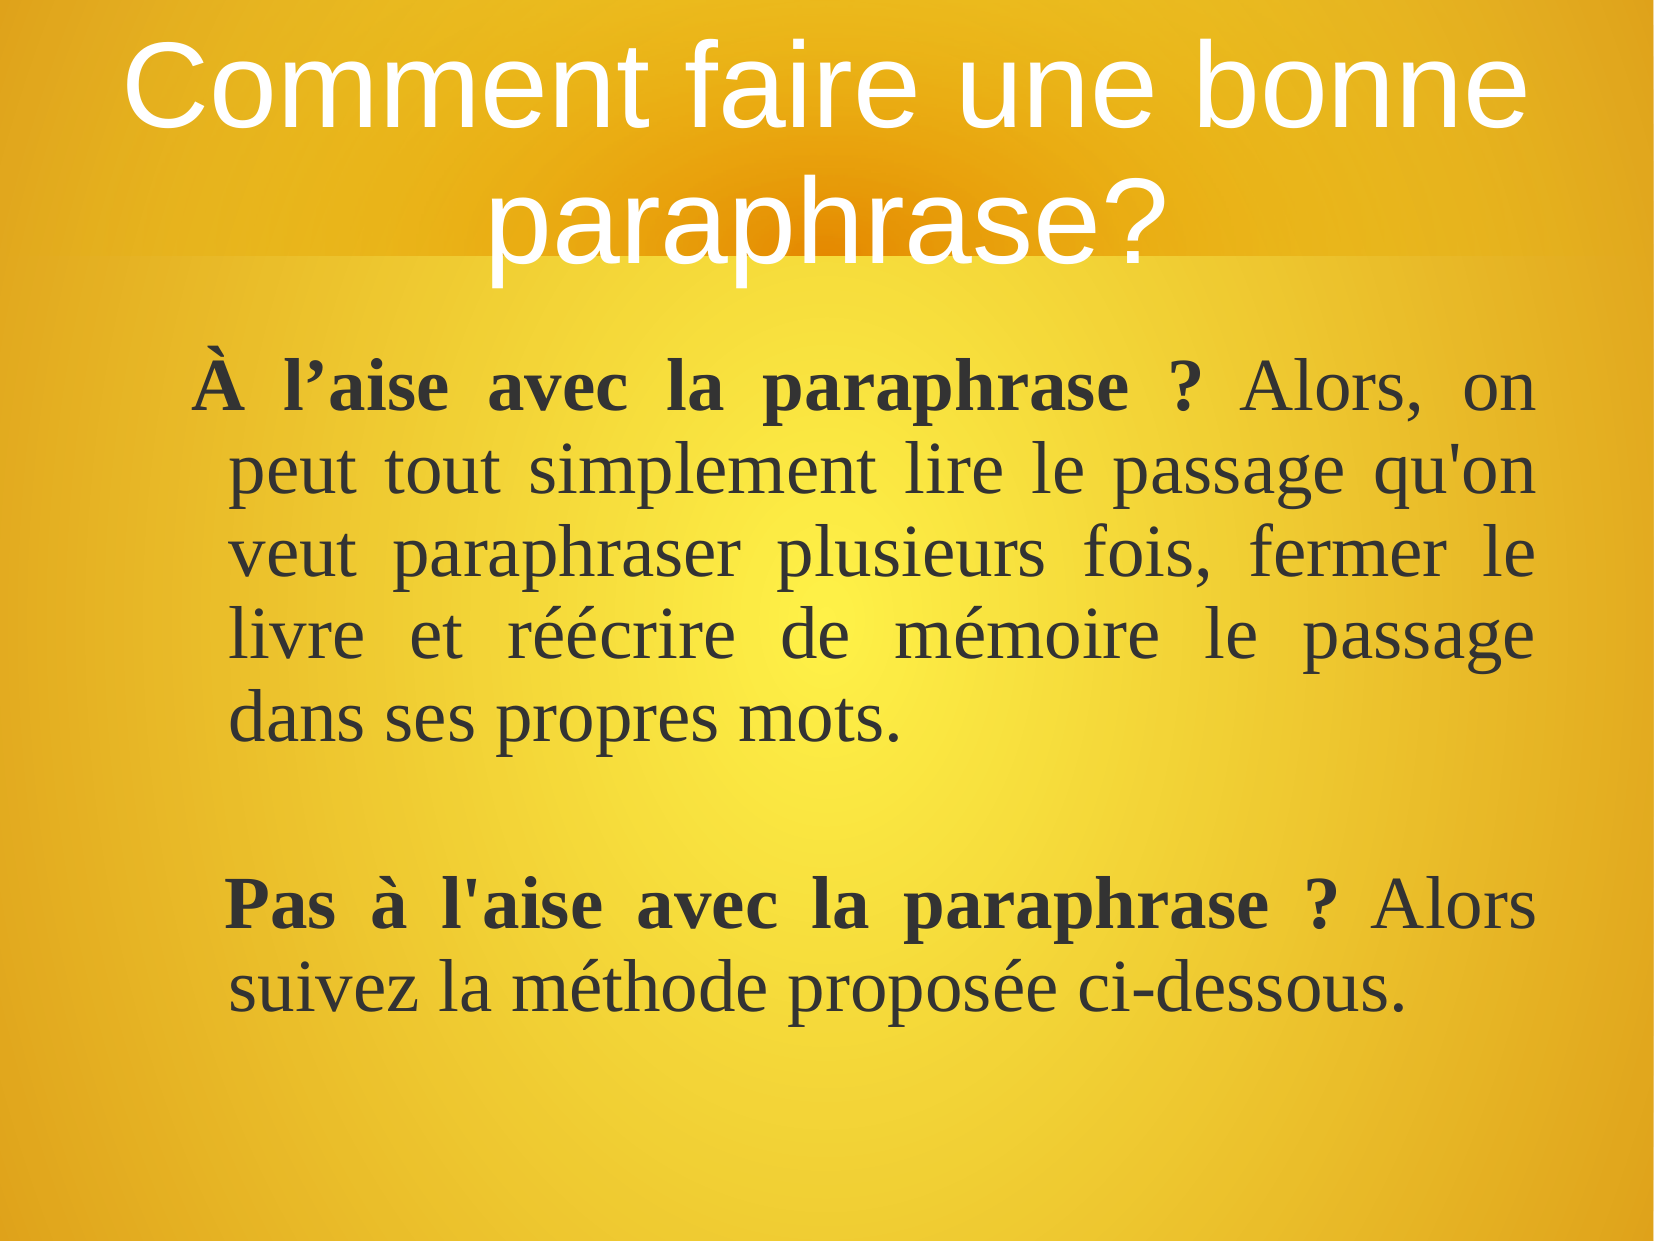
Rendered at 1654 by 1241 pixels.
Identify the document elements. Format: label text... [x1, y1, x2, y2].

list À l’aise avec la paraphrase ? Alors, on peut tout simplement lire le passage qu'on veut paraphraser plusieurs fois, fermer le livre et réécrire de mémoire le passage dans ses propres mots. Pas à l'aise avec la paraphrase ? Alors suivez la méthode proposée ci-dessous. [82, 343, 1538, 1063]
title Comment faire une bonne paraphrase? [82, 16, 1571, 290]
